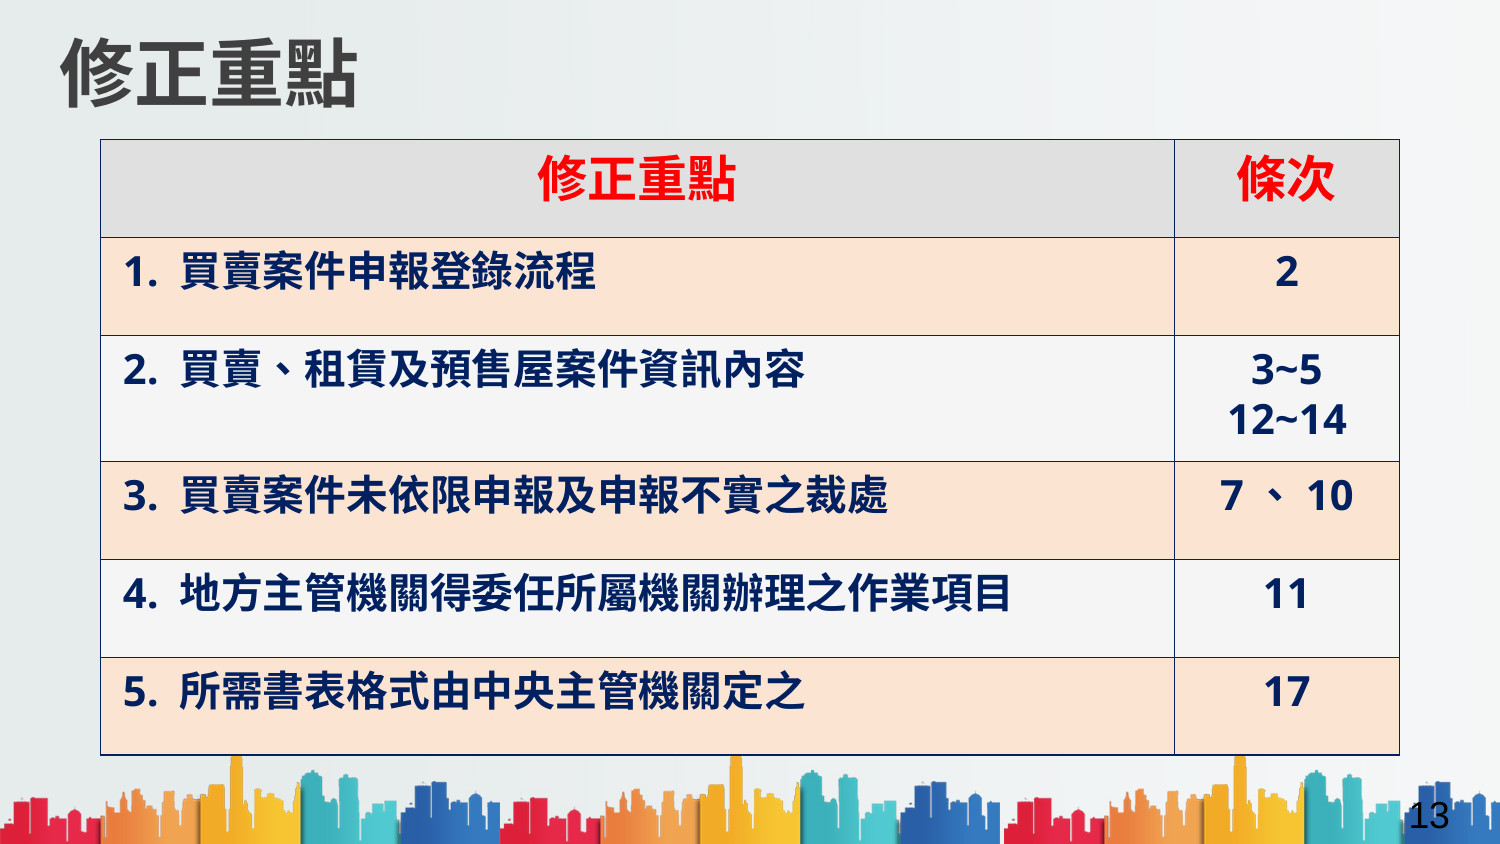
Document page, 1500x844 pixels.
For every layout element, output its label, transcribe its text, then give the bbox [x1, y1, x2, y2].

table_cell 3~5 12~14 [1175, 336, 1399, 461]
table_cell 3. 買賣案件未依限申報及申報不實之裁處 [101, 462, 1174, 559]
table_header 修正重點 [101, 140, 1174, 237]
table_cell 17 [1175, 658, 1399, 754]
text_box 修正重點 [17, 31, 421, 112]
text_box 13 [1393, 783, 1500, 844]
picture [0, 0, 1500, 844]
table_cell 4. 地方主管機關得委任所屬機關辦理之作業項目 [101, 560, 1174, 657]
table_cell 5. 所需書表格式由中央主管機關定之 [101, 658, 1174, 754]
table_cell 1. 買賣案件申報登錄流程 [101, 238, 1174, 335]
table_cell 2 [1175, 238, 1399, 335]
table_cell 7、10 [1175, 462, 1399, 559]
table_header 條次 [1175, 140, 1399, 237]
table_cell 2. 買賣、租賃及預售屋案件資訊內容 [101, 336, 1174, 461]
table_cell 11 [1175, 560, 1399, 657]
